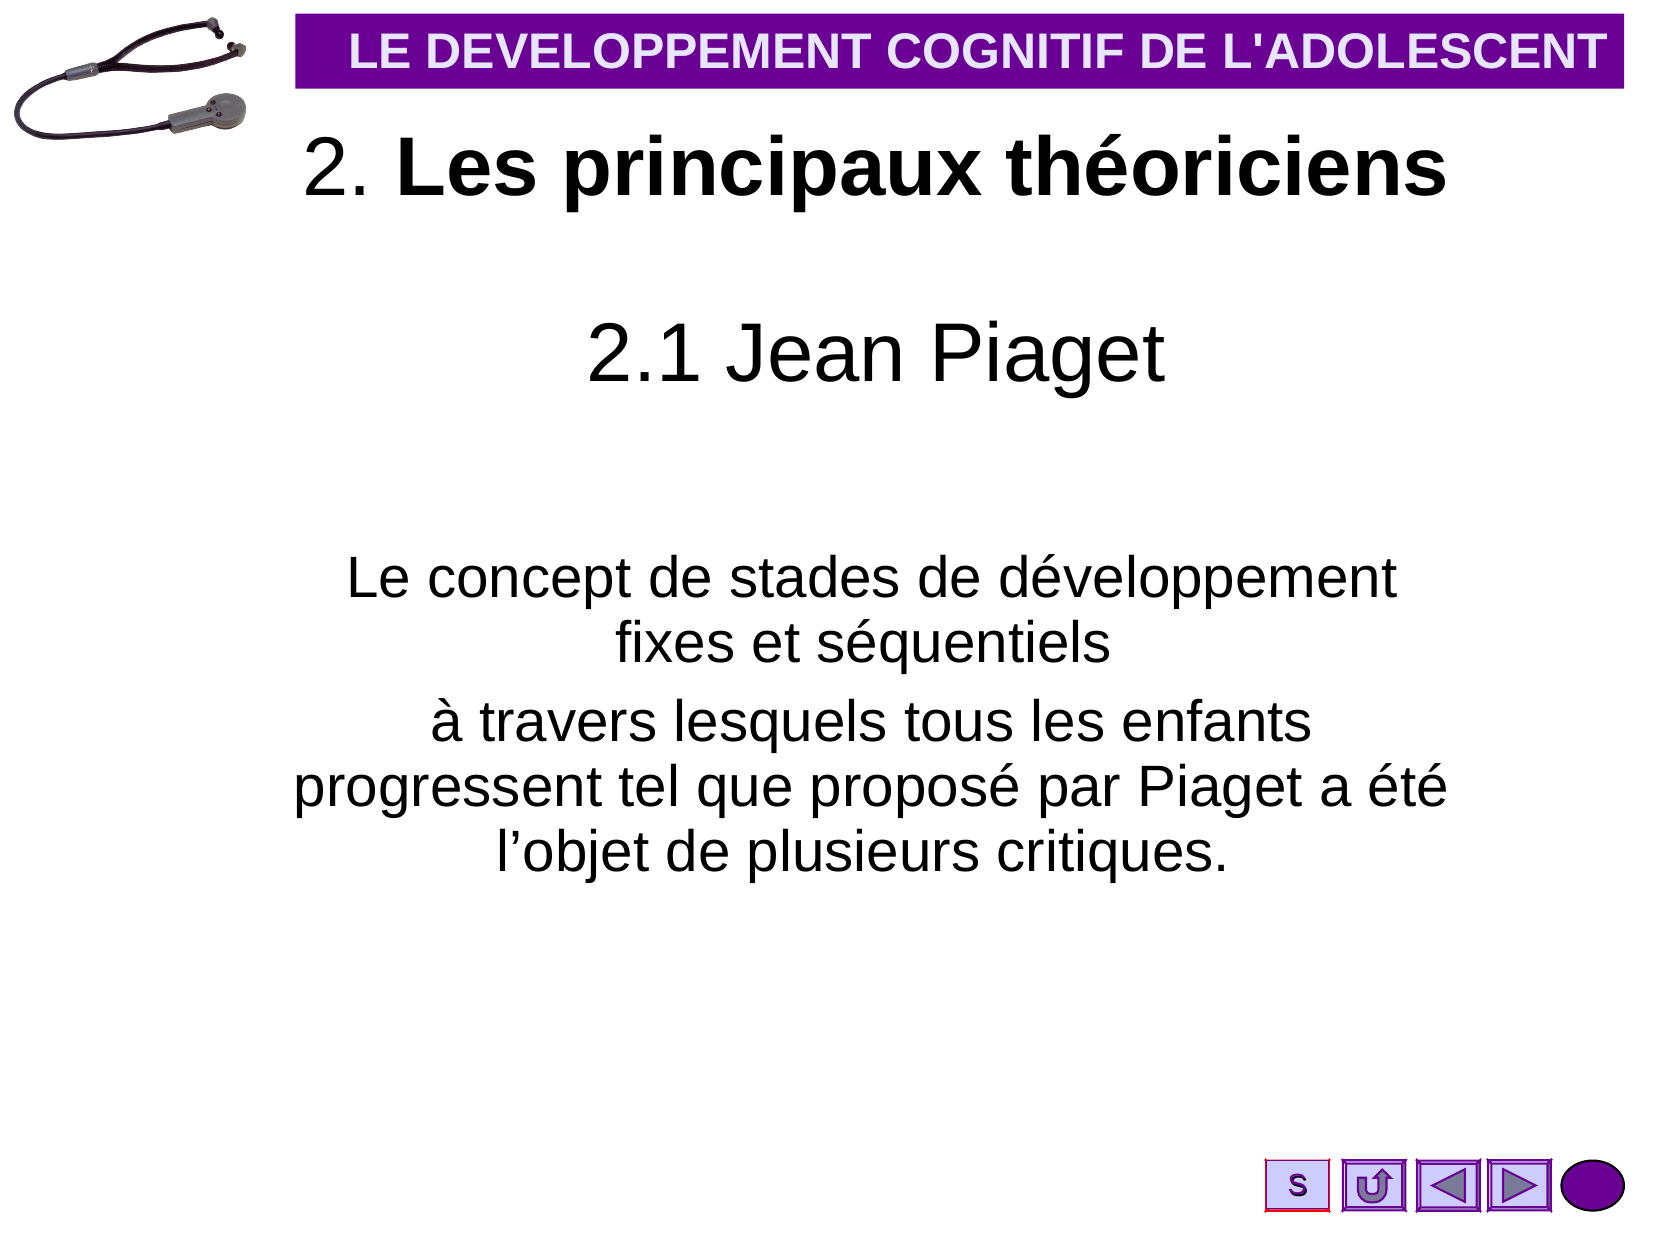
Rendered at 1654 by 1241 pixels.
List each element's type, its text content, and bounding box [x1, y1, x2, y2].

text_box LE DEVELOPPEMENT COGNITIF DE L'ADOLESCENT [295, 13, 1625, 89]
text_box 2. Les principaux théoriciens 2.1 Jean Piaget [287, 112, 1466, 407]
list Le concept de stades de développement fixes et séquentiels à travers lesquels tous les enfants progressent tel que proposé par Piaget a été l’objet de plusieurs critiques. [206, 536, 1482, 891]
text_box [1561, 1160, 1625, 1211]
picture [8, 8, 260, 153]
